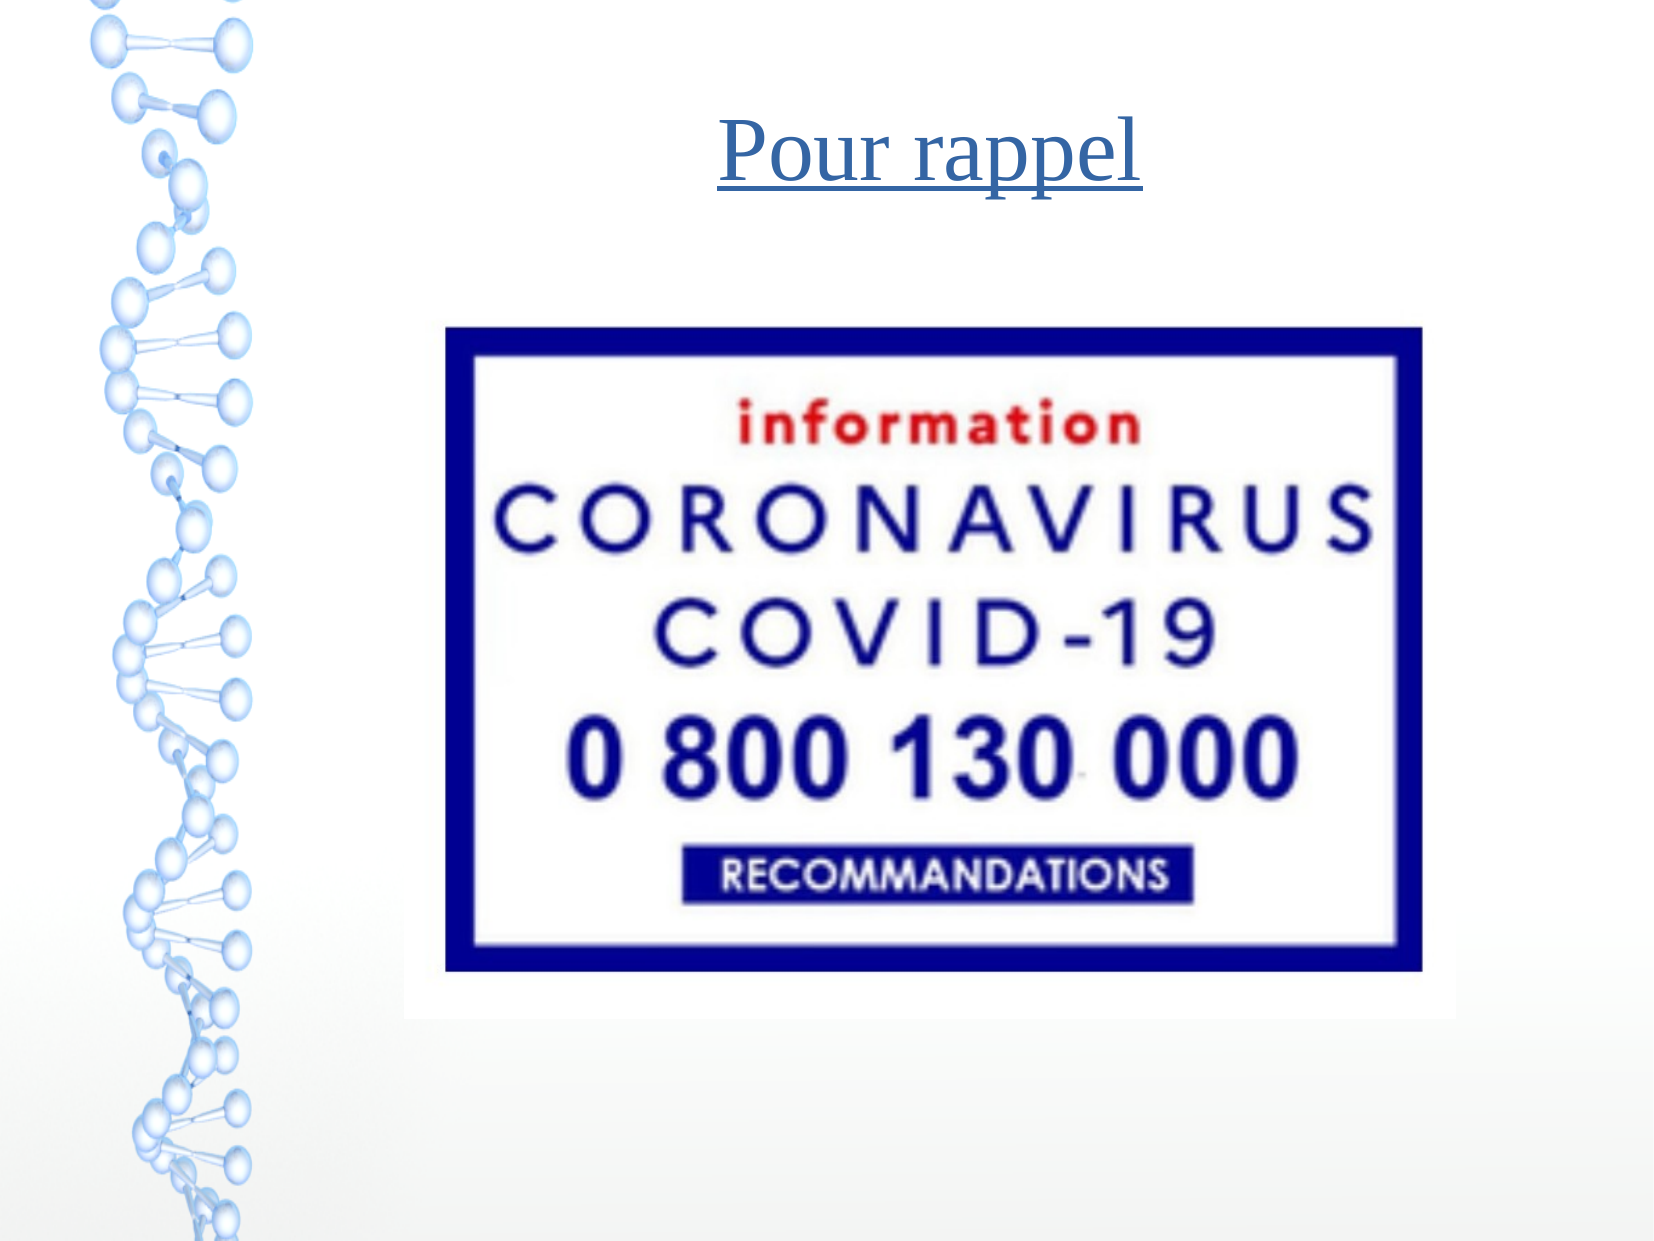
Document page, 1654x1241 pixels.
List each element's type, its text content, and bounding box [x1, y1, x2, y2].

title Pour rappel [265, 47, 1595, 252]
picture [0, 0, 1654, 1241]
